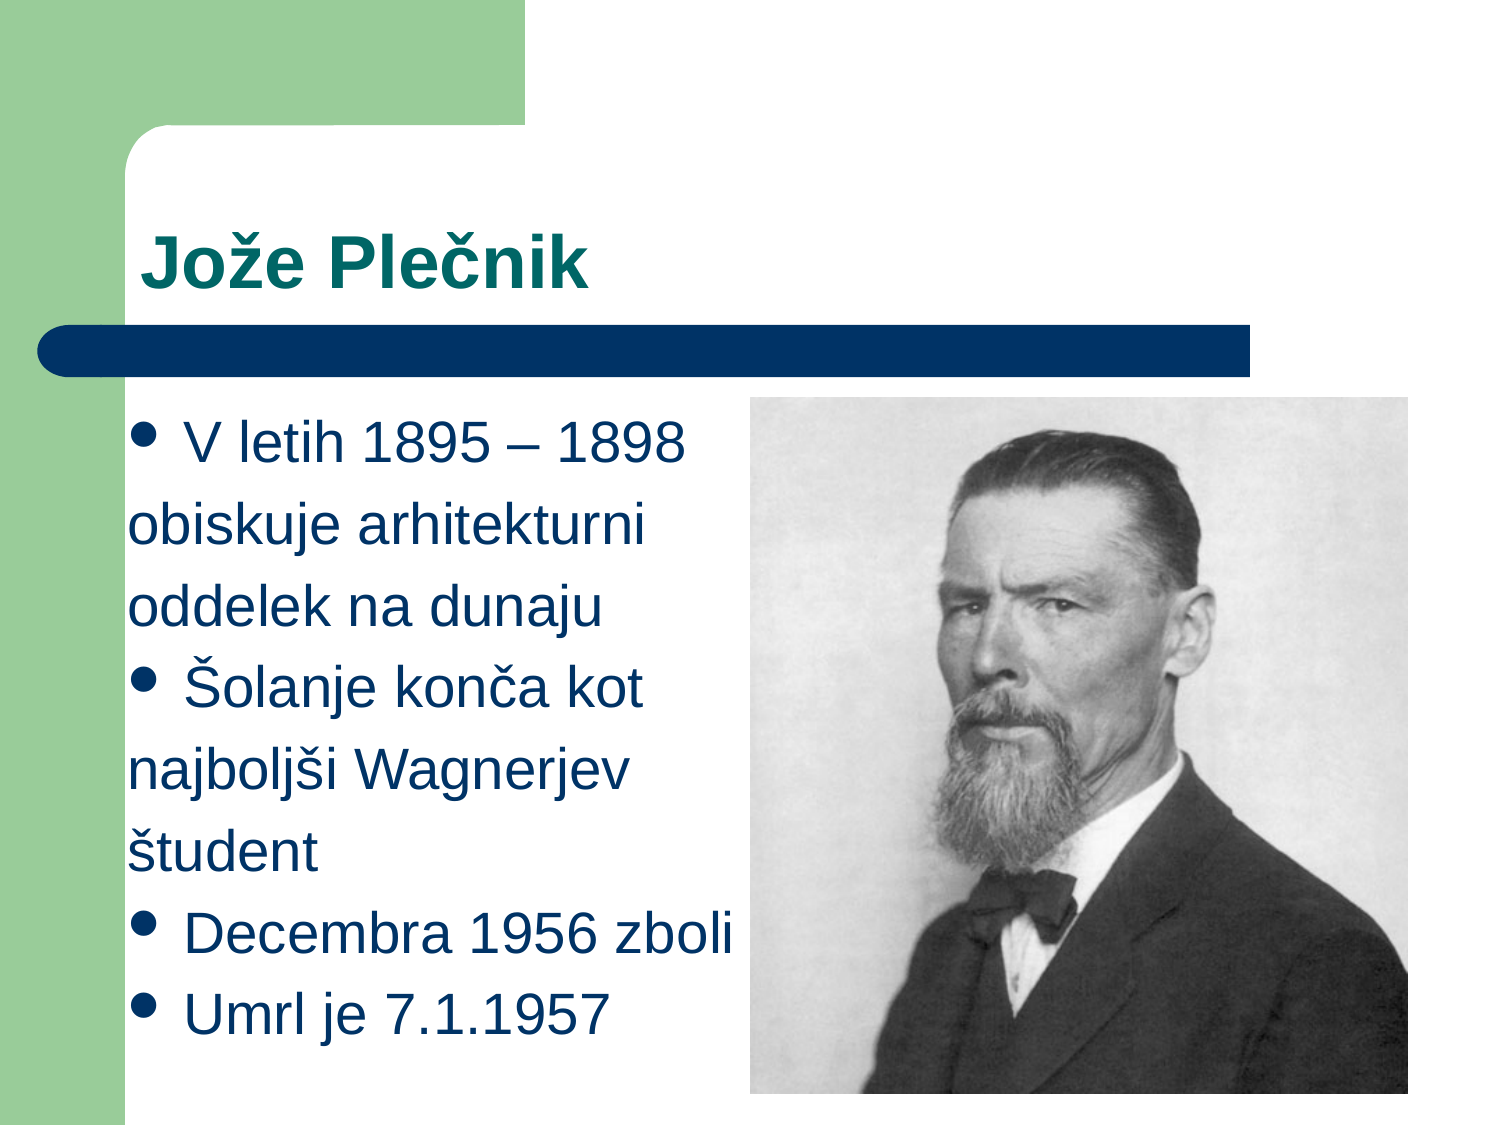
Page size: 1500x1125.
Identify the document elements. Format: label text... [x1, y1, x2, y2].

picture [750, 397, 1408, 1094]
title Jože Plečnik [125, 125, 1425, 313]
list V letih 1895 – 1898 obiskuje arhitekturni oddelek na dunaju Šolanje konča kot najboljši Wagnerjev študent Decembra 1956 zboli Umrl je 7.1.1957 [112, 397, 750, 1009]
